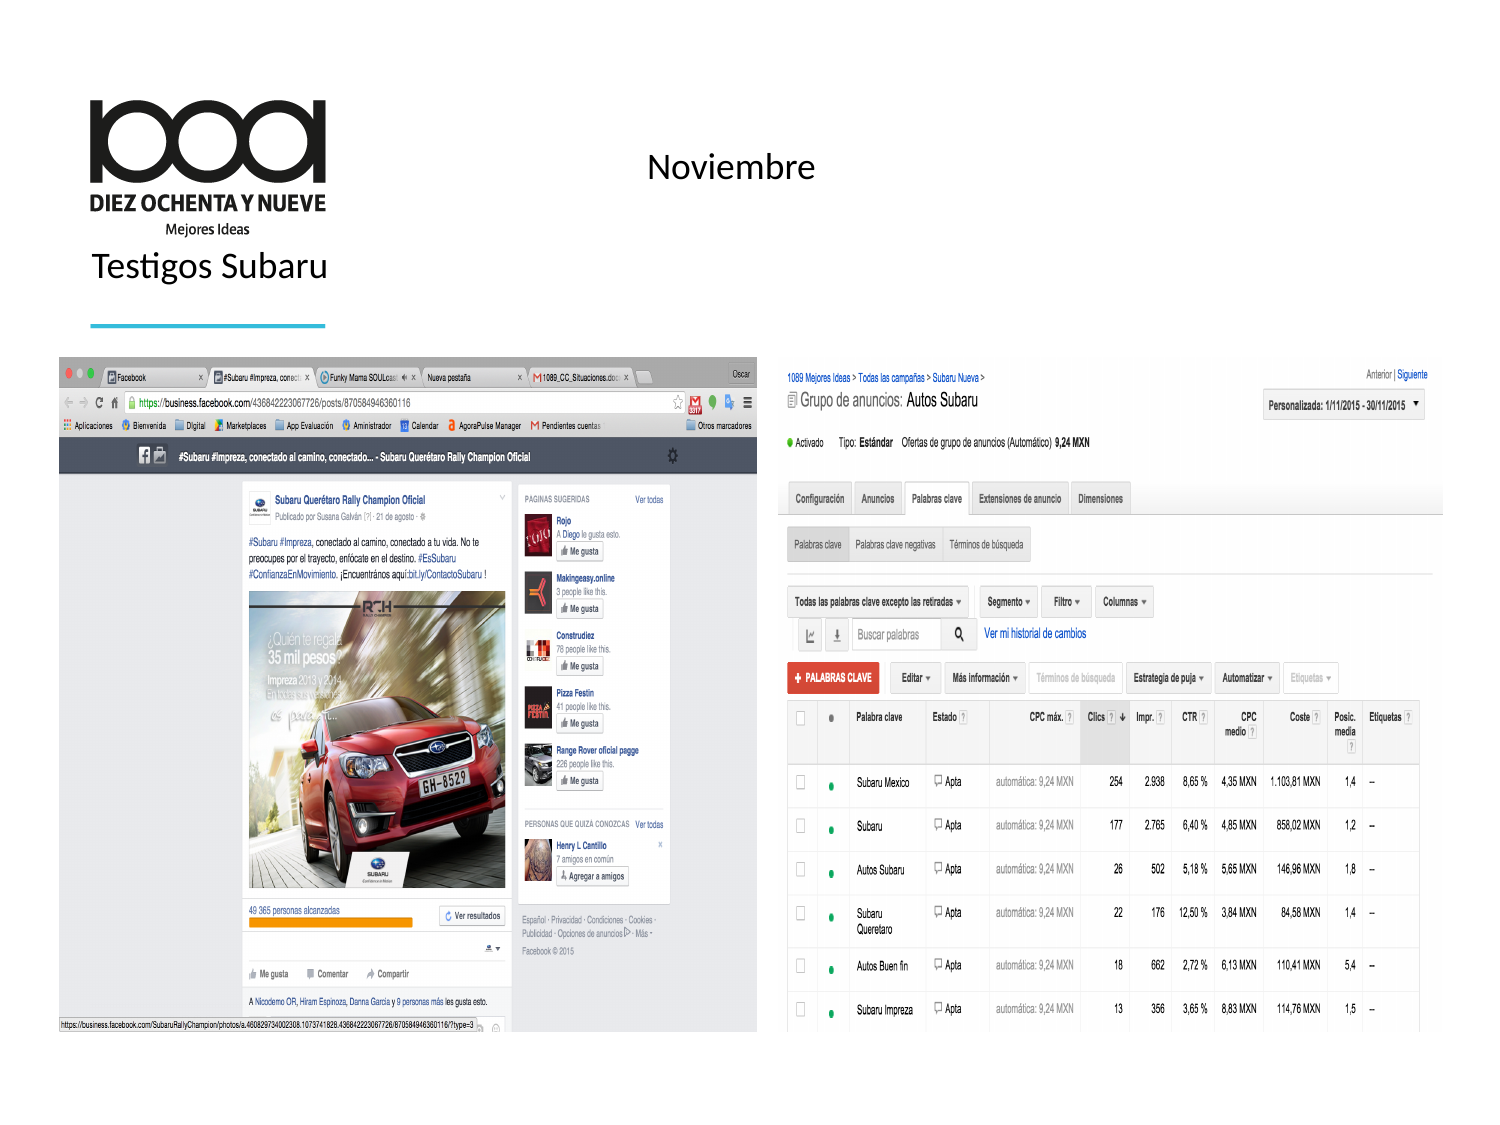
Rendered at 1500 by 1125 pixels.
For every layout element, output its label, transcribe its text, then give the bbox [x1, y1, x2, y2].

picture [0, 0, 1500, 1125]
text_box Noviembre [632, 143, 1154, 197]
text_box Testigos Subaru [76, 242, 355, 296]
